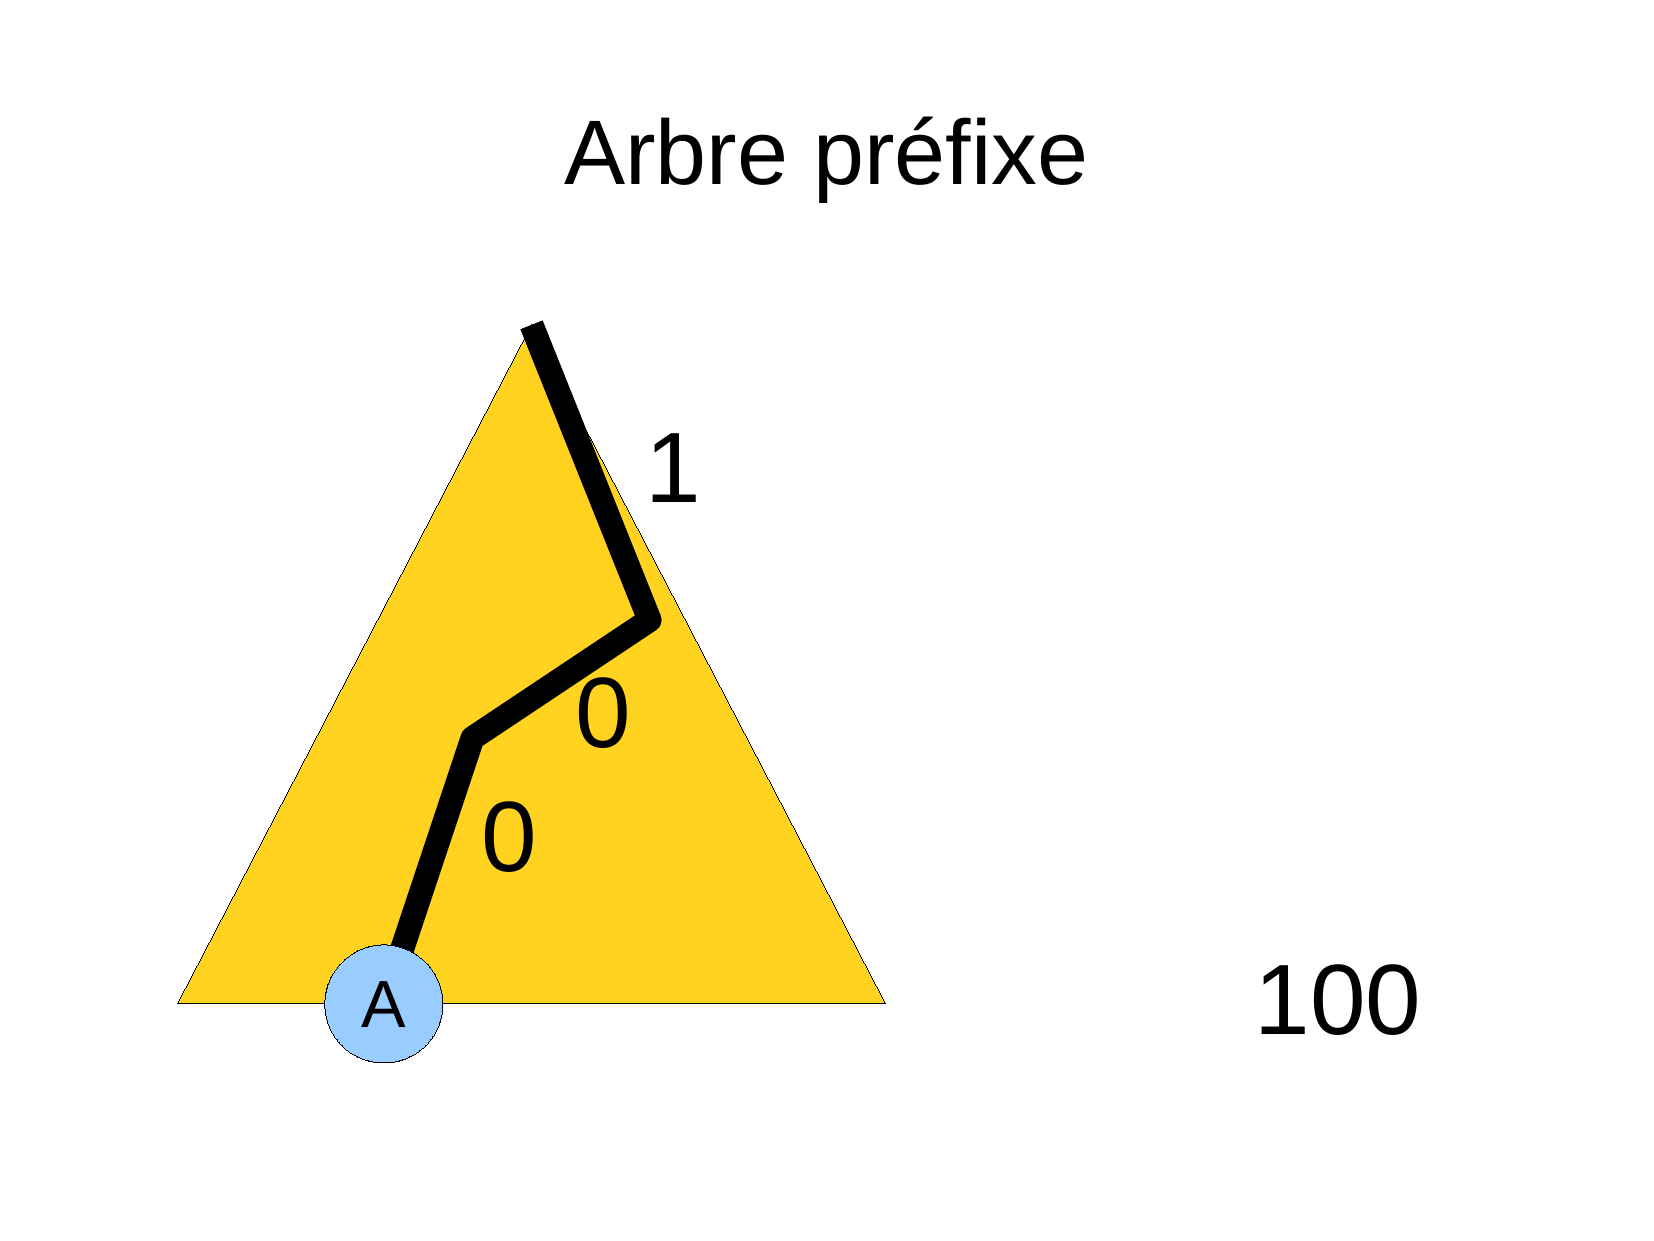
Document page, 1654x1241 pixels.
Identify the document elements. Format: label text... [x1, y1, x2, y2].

text_box 0 [561, 649, 647, 777]
title Arbre préfixe [82, 49, 1571, 257]
text_box 1 [630, 404, 716, 532]
text_box [177, 339, 634, 1004]
text_box 100 [1240, 936, 1437, 1064]
text_box [414, 435, 886, 1004]
text_box 0 [466, 773, 552, 901]
text_box A [324, 944, 443, 1063]
